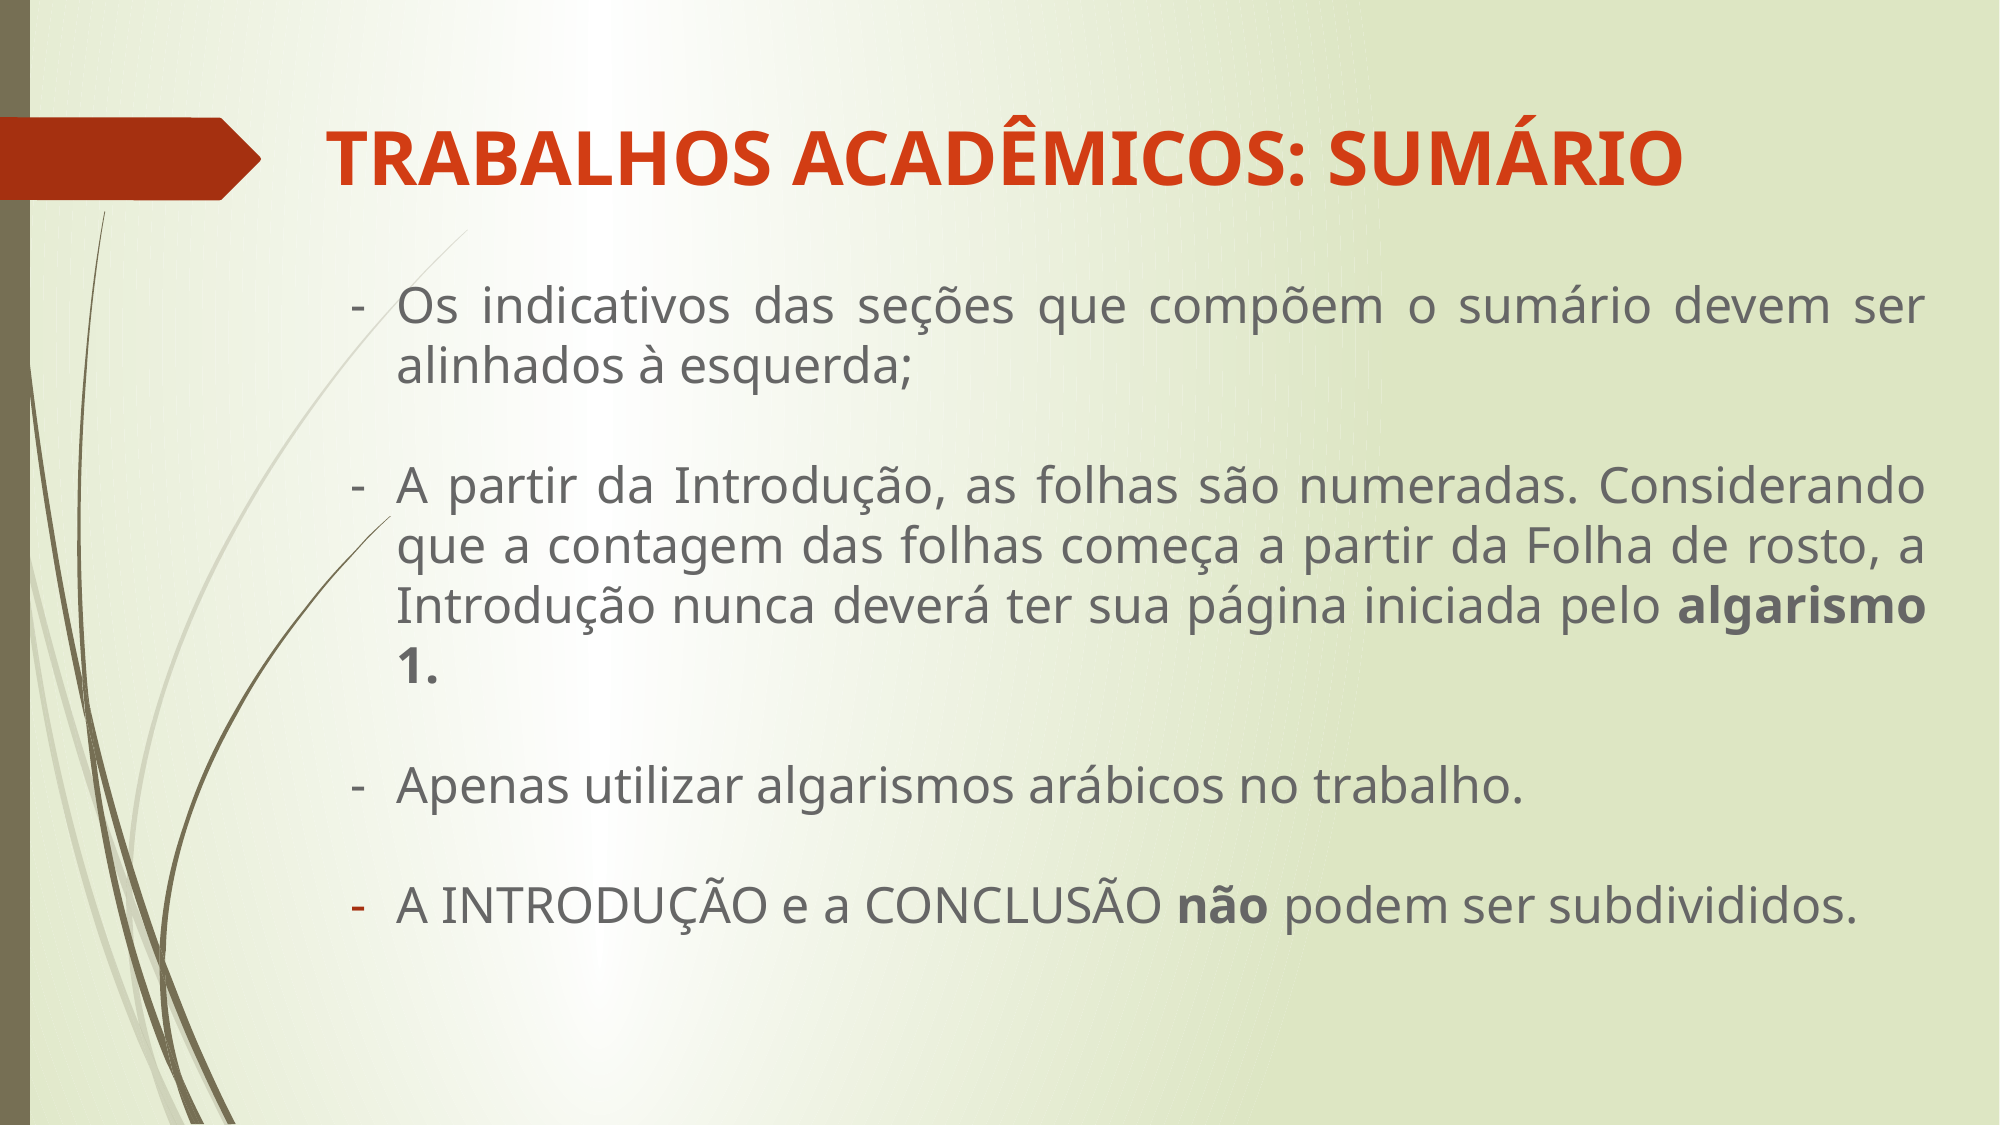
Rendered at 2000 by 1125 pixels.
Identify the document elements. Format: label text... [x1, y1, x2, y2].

list Os indicativos das seções que compõem o sumário devem ser alinhados à esquerda; A partir da Introdução, as folhas são numeradas. Considerando que a contagem das folhas começa a partir da Folha de rosto, a Introdução nunca deverá ter sua página iniciada pelo algarismo 1. Apenas utilizar algarismos arábicos no trabalho. A INTRODUÇÃO e a CONCLUSÃO não podem ser subdivididos. [335, 266, 1943, 1013]
title TRABALHOS ACADÊMICOS: SUMÁRIO [310, 102, 1887, 227]
